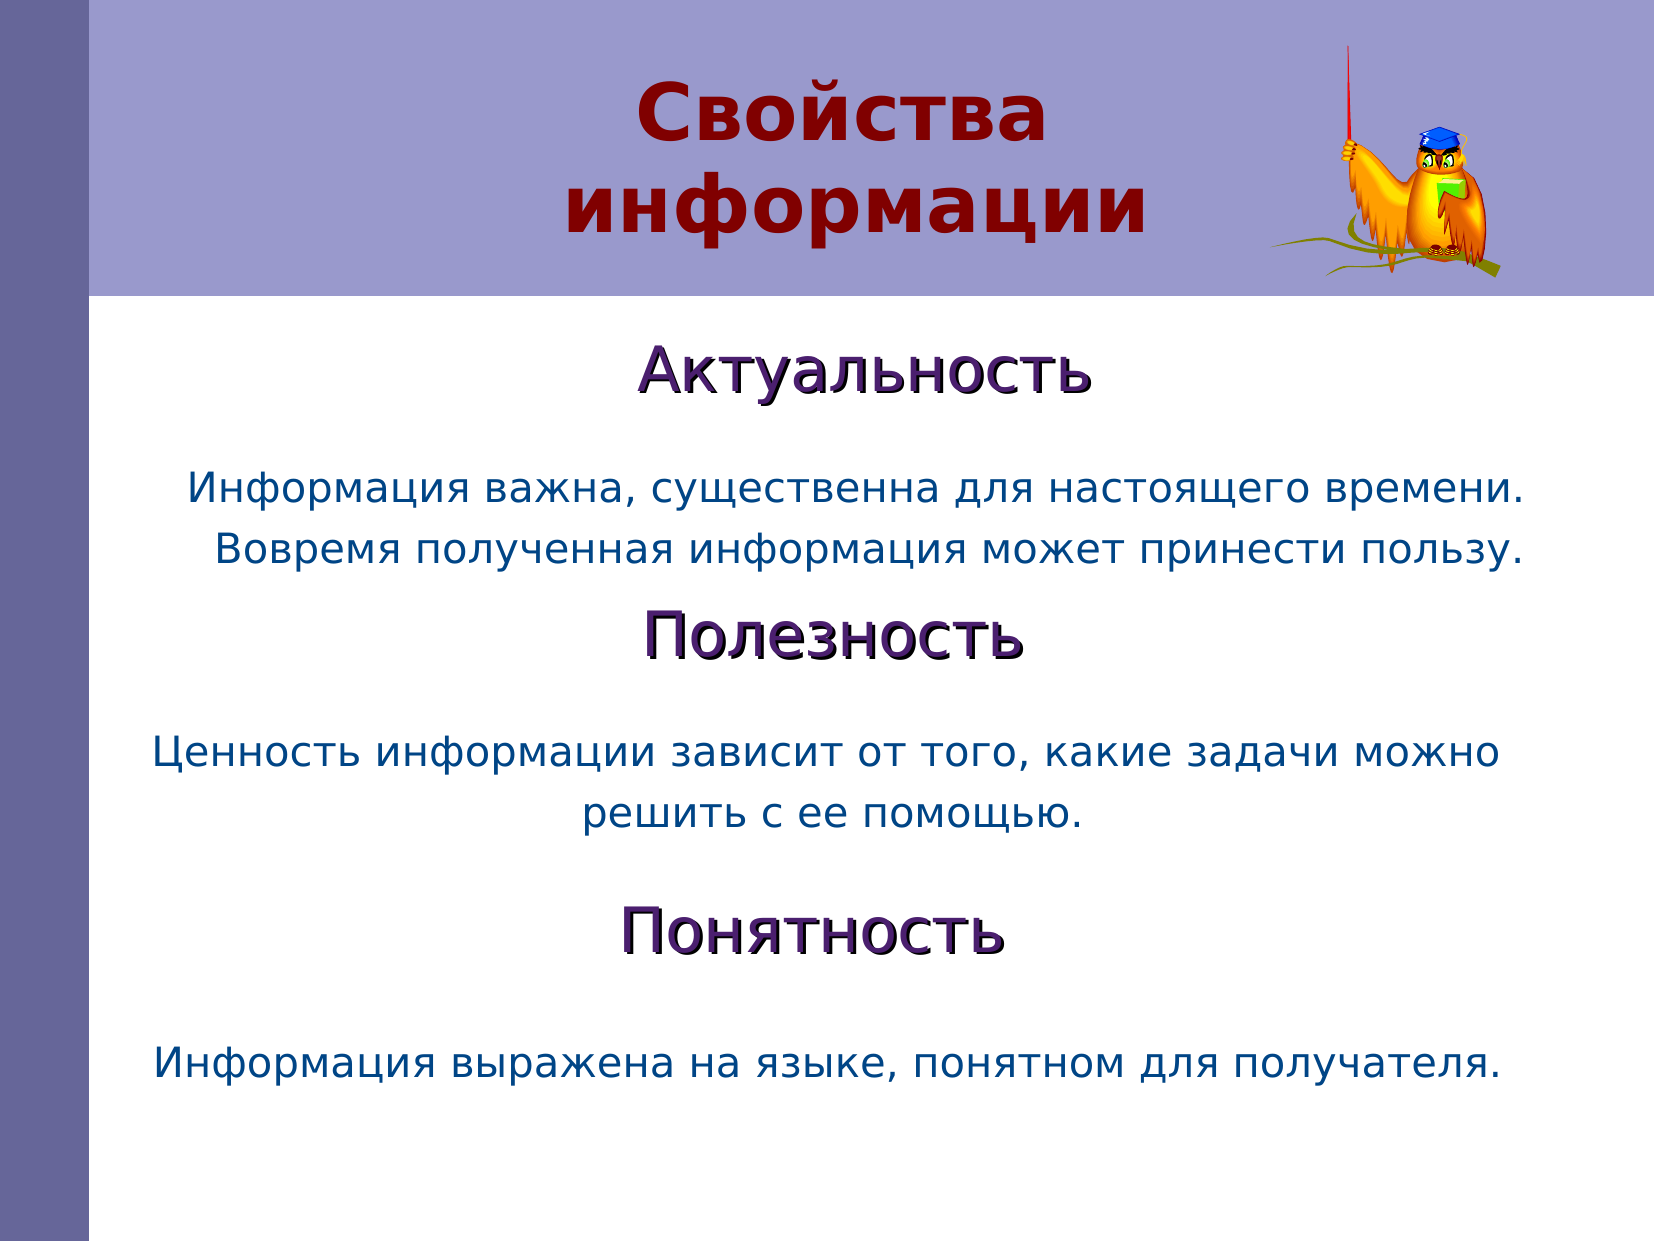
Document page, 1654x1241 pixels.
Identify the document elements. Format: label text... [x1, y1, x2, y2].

text_box Понятность [590, 886, 1034, 975]
text_box Полезность [590, 591, 1076, 680]
text_box Свойства информации [502, 59, 1211, 259]
text_box Ценность информации зависит от того, какие задачи можно решить с ее помощью. [11, 708, 1654, 855]
text_box Информация выражена на языке, понятном для получателя. [1, 1019, 1654, 1093]
picture [1269, 45, 1503, 296]
text_box Актуальность [489, 325, 1241, 414]
text_box Информация важна, существенна для настоящего времени. Вовремя полученная информация может принести пользу. [56, 444, 1654, 591]
